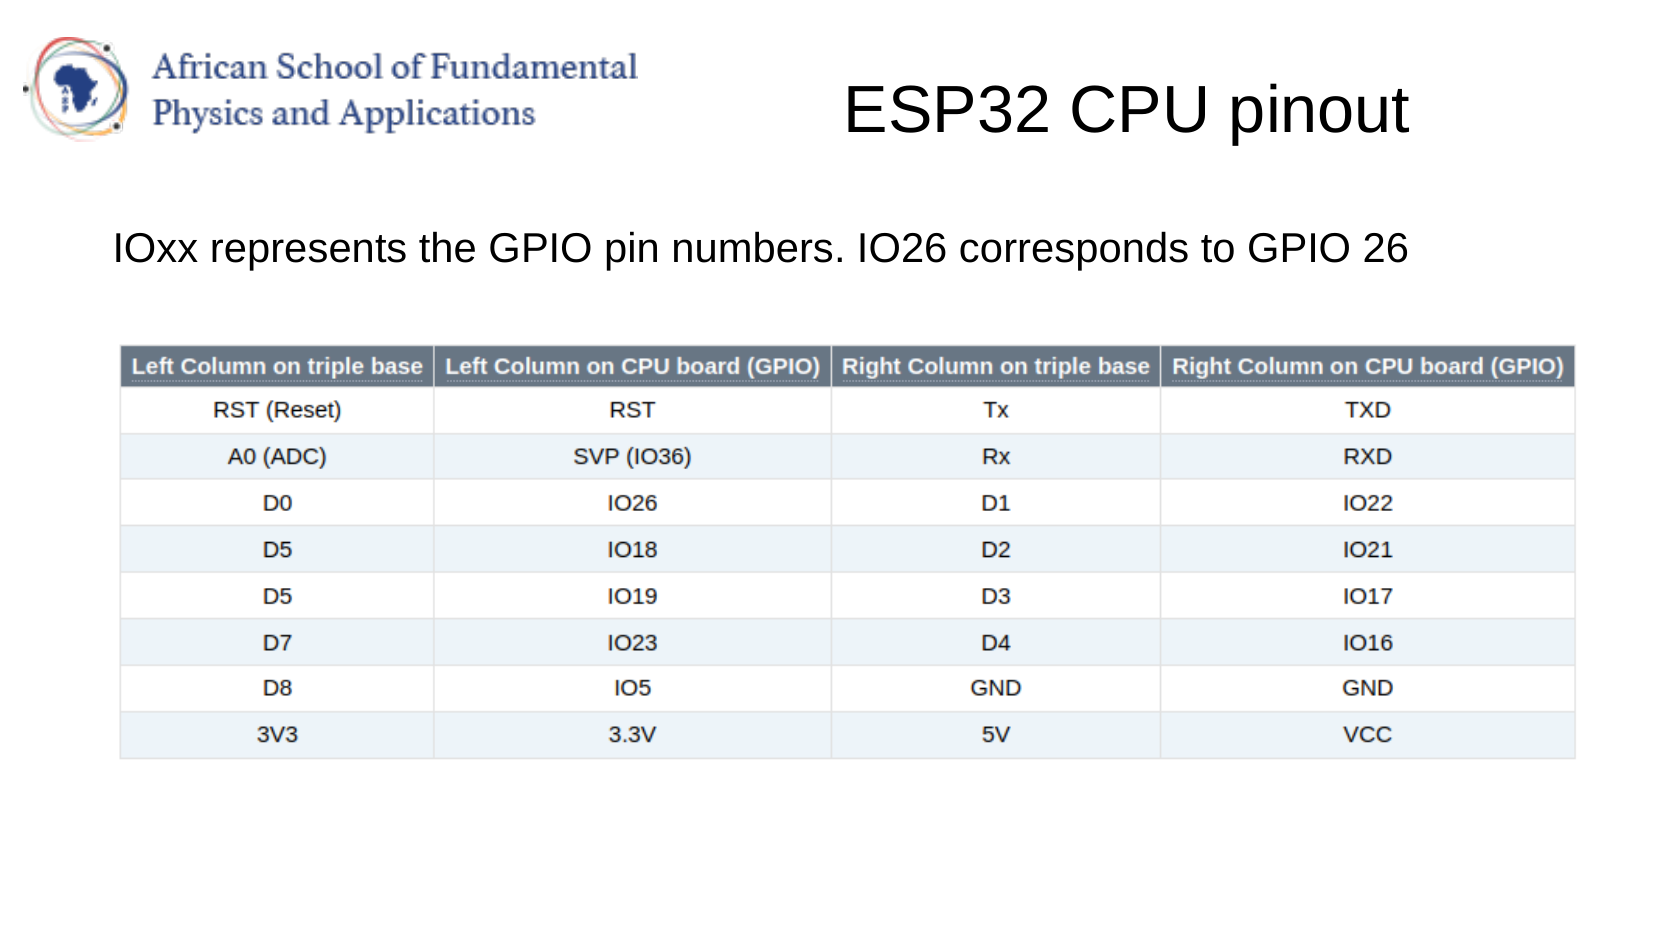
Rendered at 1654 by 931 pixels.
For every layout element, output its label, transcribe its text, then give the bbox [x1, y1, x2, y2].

picture [23, 37, 638, 142]
list IOxx represents the GPIO pin numbers. IO26 corresponds to GPIO 26 [112, 225, 1601, 765]
title ESP32 CPU pinout [679, 32, 1576, 188]
